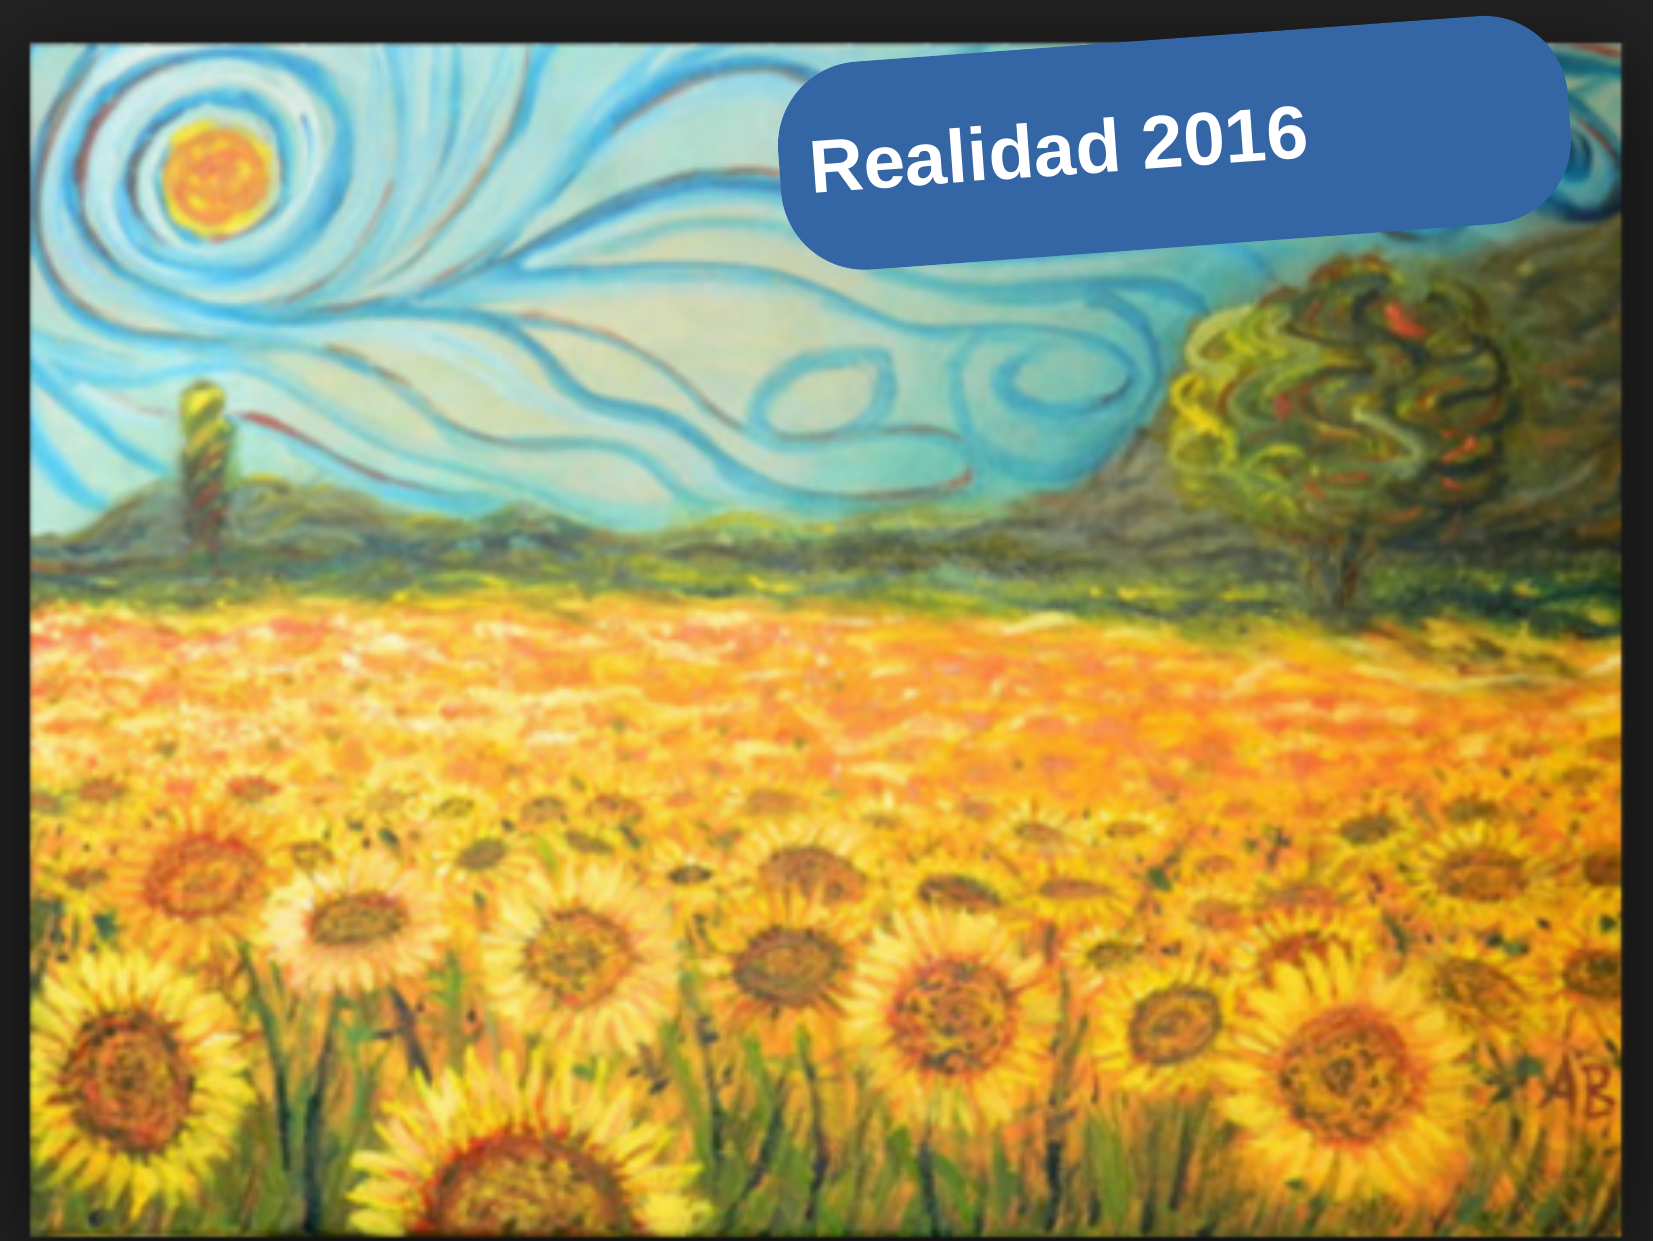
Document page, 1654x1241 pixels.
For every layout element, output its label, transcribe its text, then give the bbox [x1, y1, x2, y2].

picture [0, 0, 1653, 1241]
text_box Realidad 2016 [772, 10, 1577, 276]
